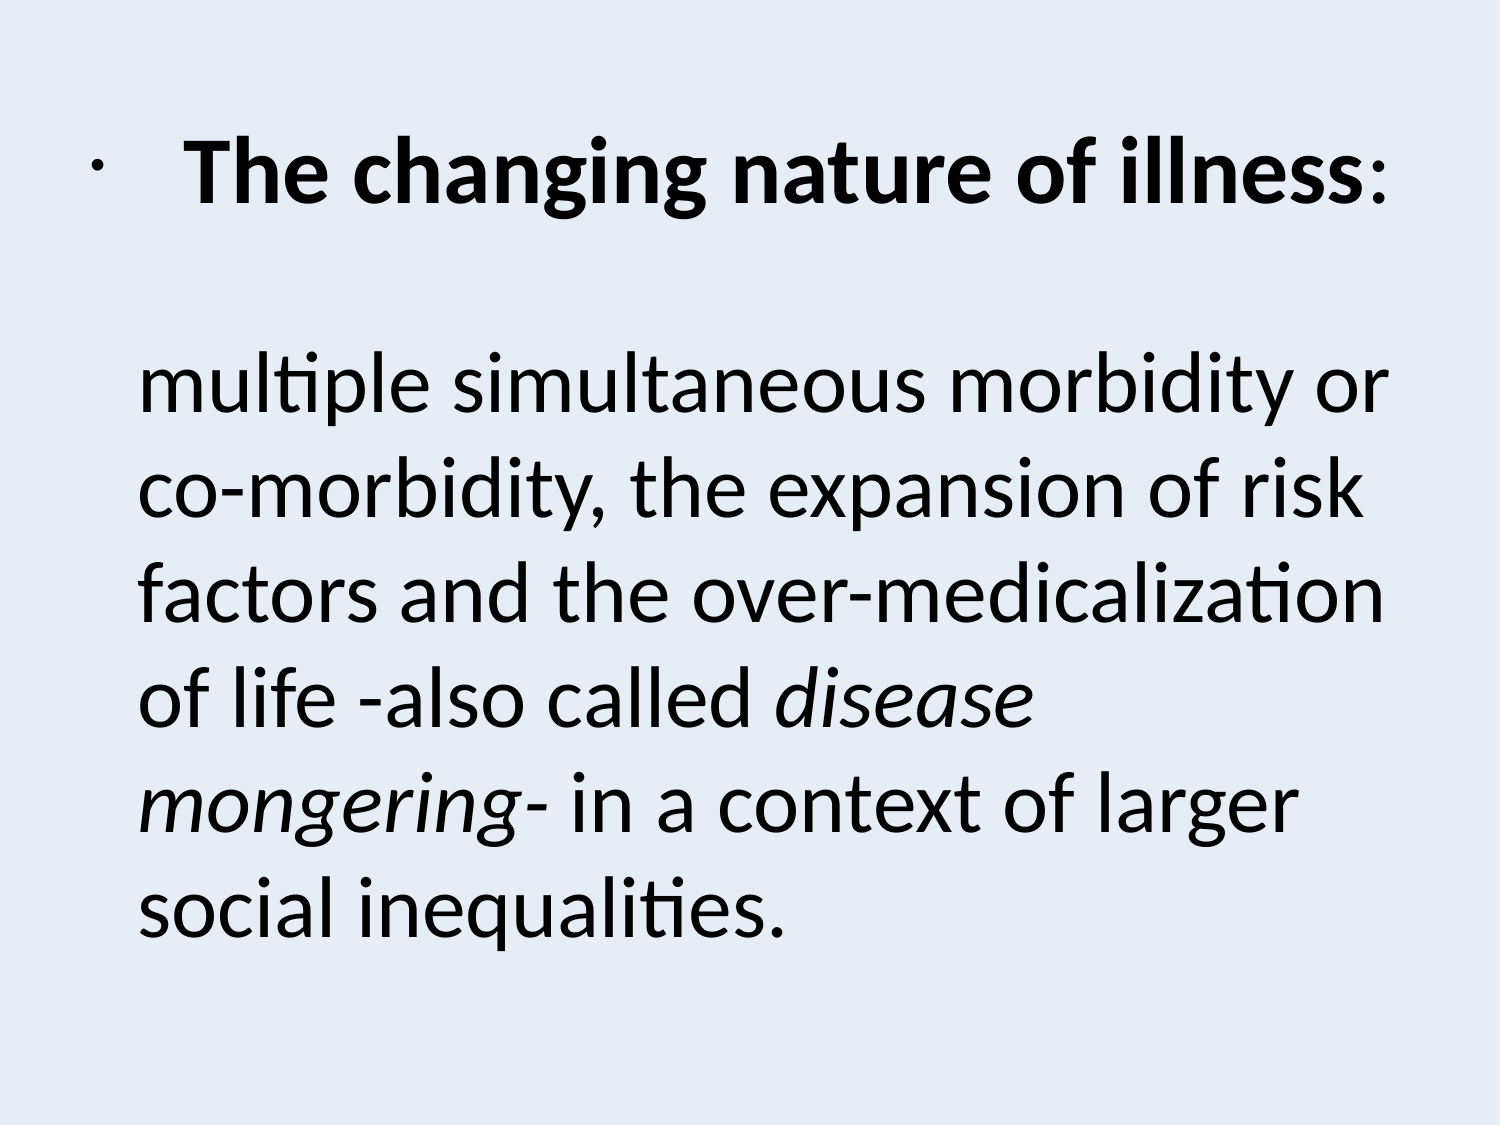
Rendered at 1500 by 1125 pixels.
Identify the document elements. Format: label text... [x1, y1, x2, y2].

list multiple simultaneous morbidity or co-morbidity, the expansion of risk factors and the over-medicalization of life -also called disease mongering- in a context of larger social inequalities. [122, 309, 1425, 1098]
title The changing nature of illness: [75, 92, 1425, 280]
